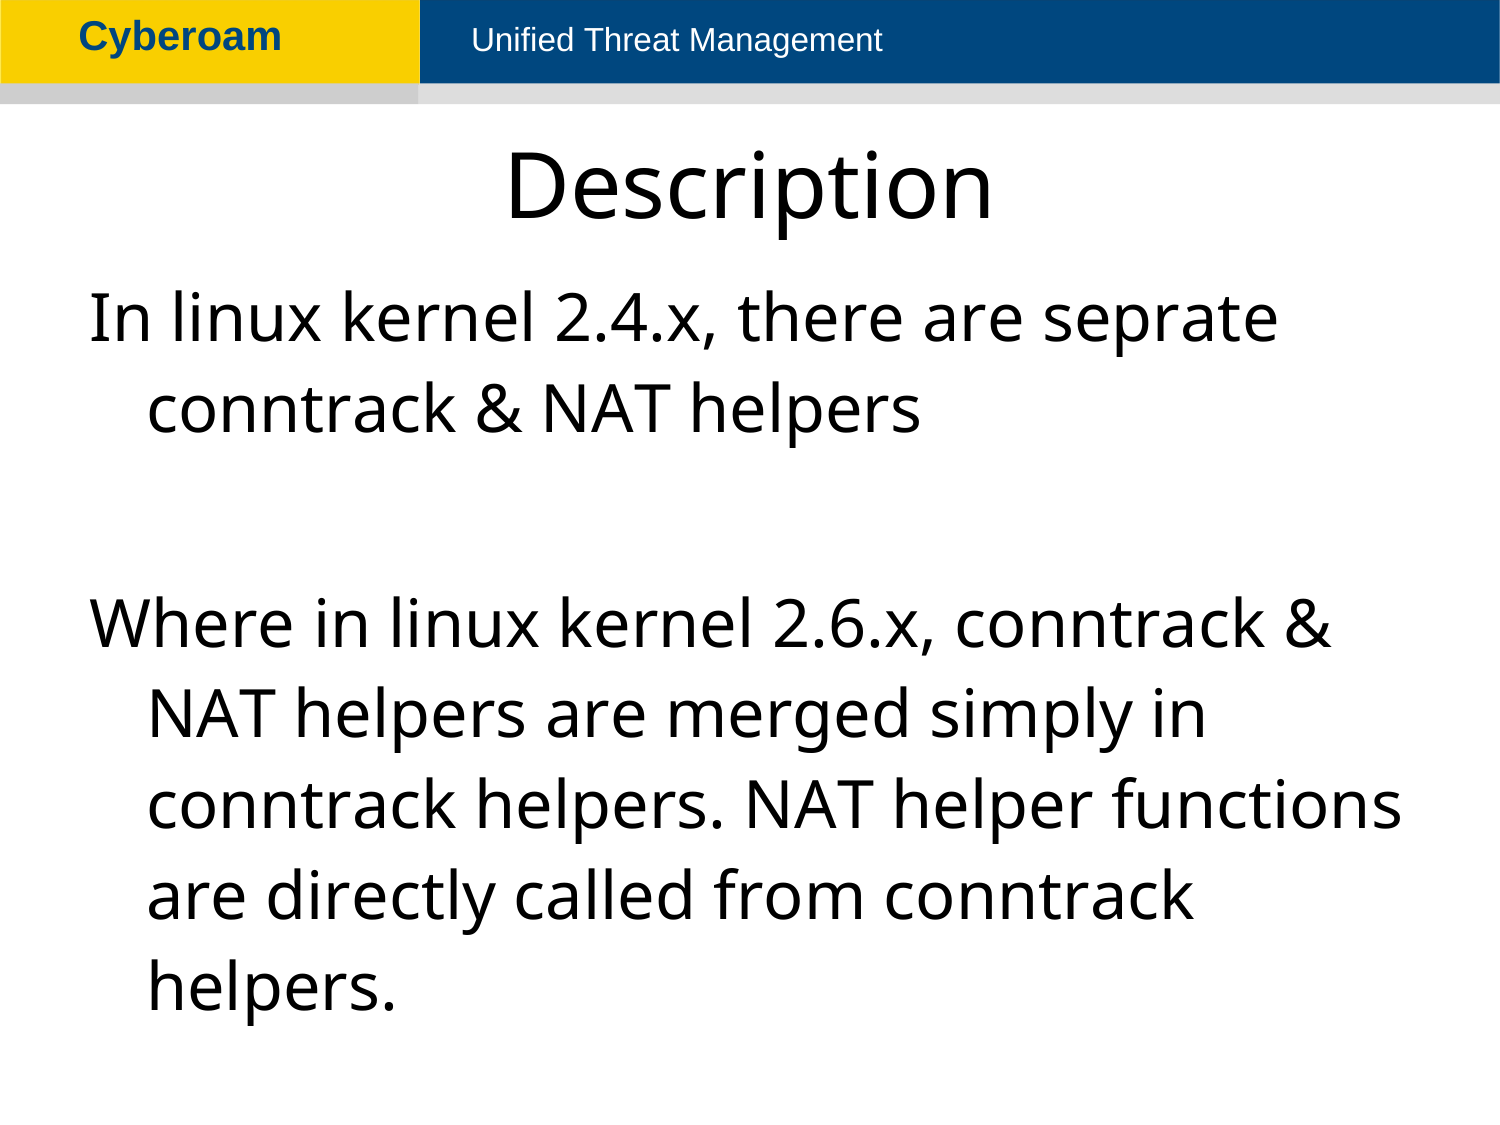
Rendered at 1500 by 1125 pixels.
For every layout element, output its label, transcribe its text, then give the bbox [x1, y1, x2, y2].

picture [0, 0, 1500, 83]
title Description [75, 112, 1426, 240]
list In linux kernel 2.4.x, there are seprate conntrack & NAT helpers Where in linux kernel 2.6.x, conntrack & NAT helpers are merged simply in conntrack helpers. NAT helper functions are directly called from conntrack helpers. [75, 262, 1426, 1006]
